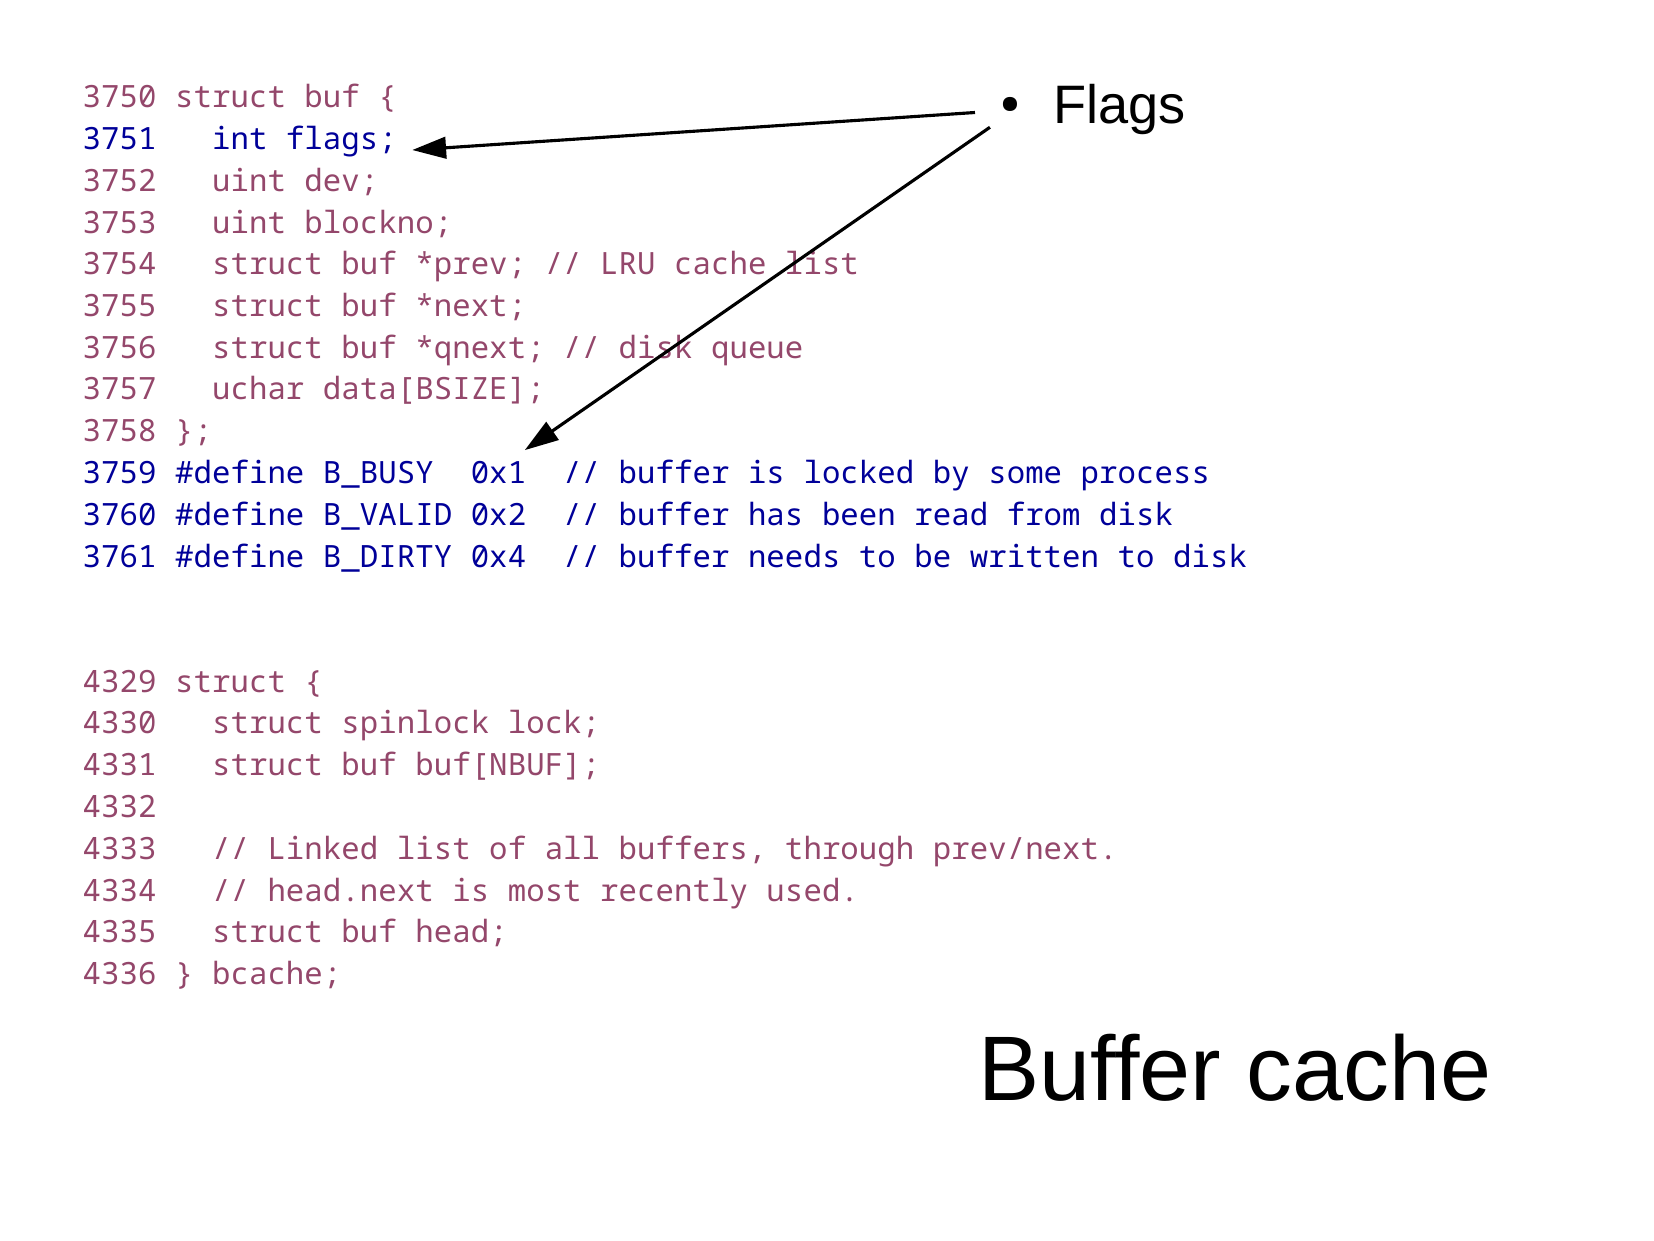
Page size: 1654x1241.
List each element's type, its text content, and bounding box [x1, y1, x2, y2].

title Buffer cache [900, 975, 1571, 1163]
list Flags [982, 75, 1388, 160]
list 3750 struct buf { 3751 int flags; 3752 uint dev; 3753 uint blockno; 3754 struct buf *prev; // LRU cache list 3755 struct buf *next; 3756 struct buf *qnext; // disk queue 3757 uchar data[BSIZE]; 3758 }; 3759 #define B_BUSY 0x1 // buffer is locked by some process 3760 #define B_VALID 0x2 // buffer has been read from disk 3761 #define B_DIRTY 0x4 // buffer needs to be written to disk 4329 struct { 4330 struct spinlock lock; 4331 struct buf buf[NBUF]; 4332 4333 // Linked list of all buffers, through prev/next. 4334 // head.next is most recently used. 4335 struct buf head; 4336 } bcache; [82, 75, 1571, 1010]
